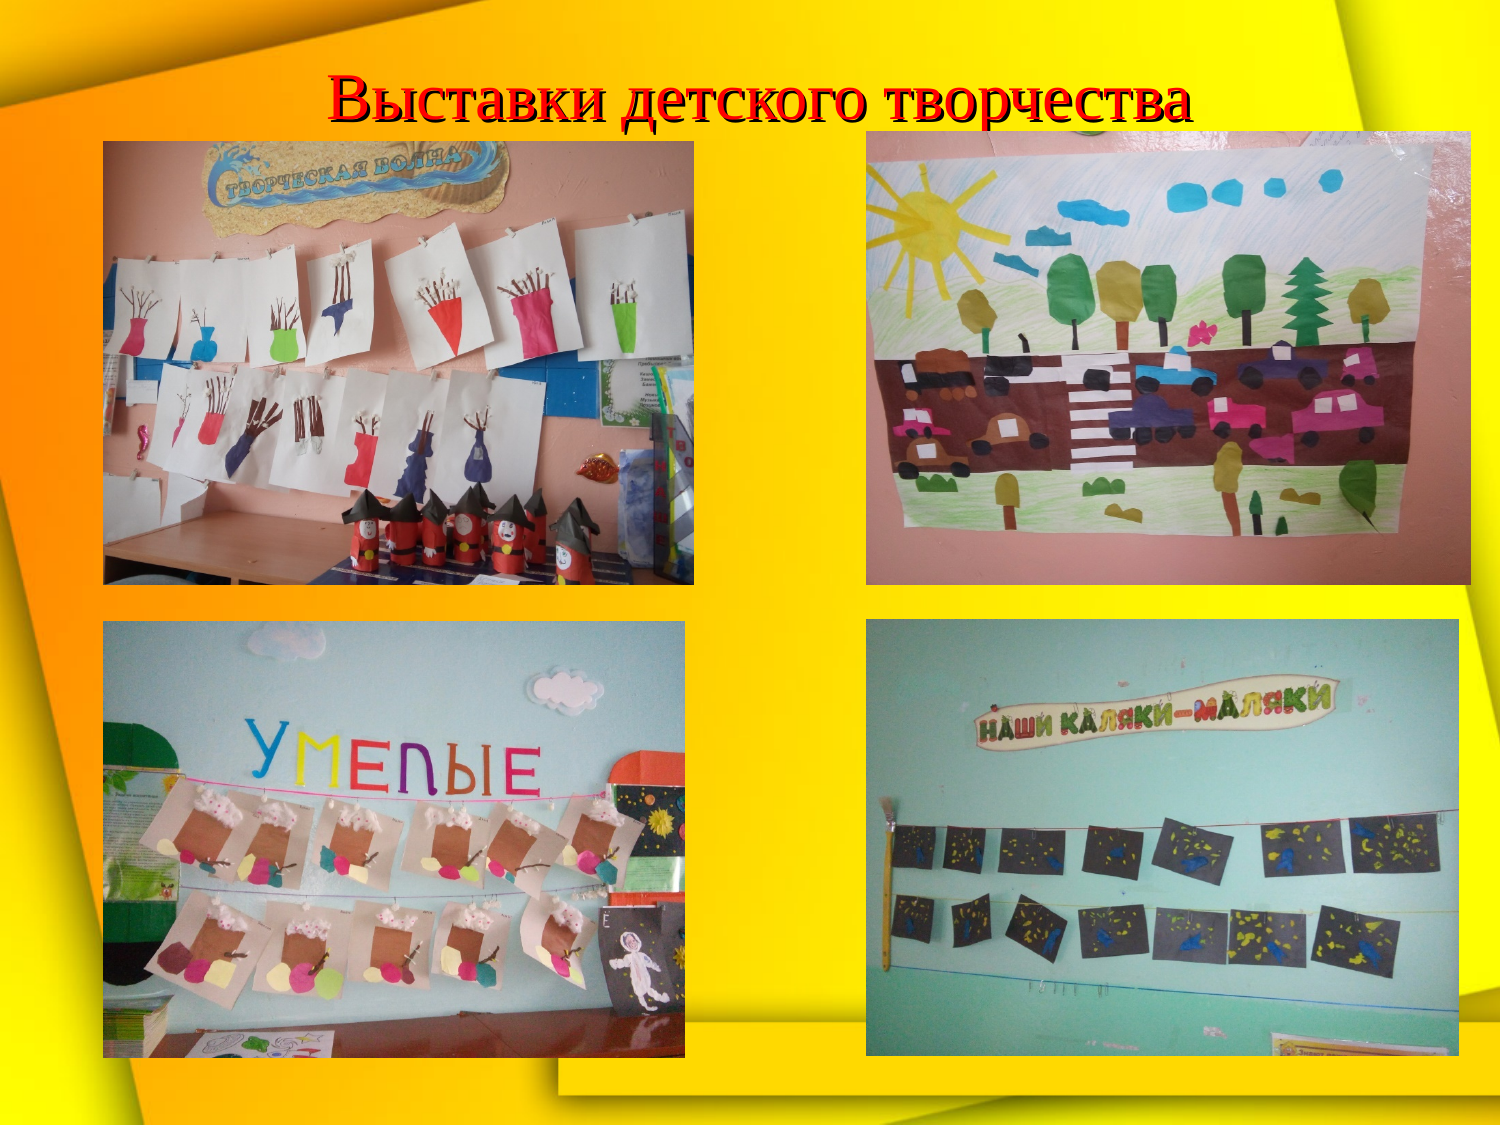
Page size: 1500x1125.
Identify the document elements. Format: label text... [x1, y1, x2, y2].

picture [866, 131, 1471, 585]
picture [866, 619, 1459, 1056]
picture [103, 621, 685, 1058]
text_box Выставки детского творчества [50, 46, 1471, 141]
picture [103, 141, 694, 585]
